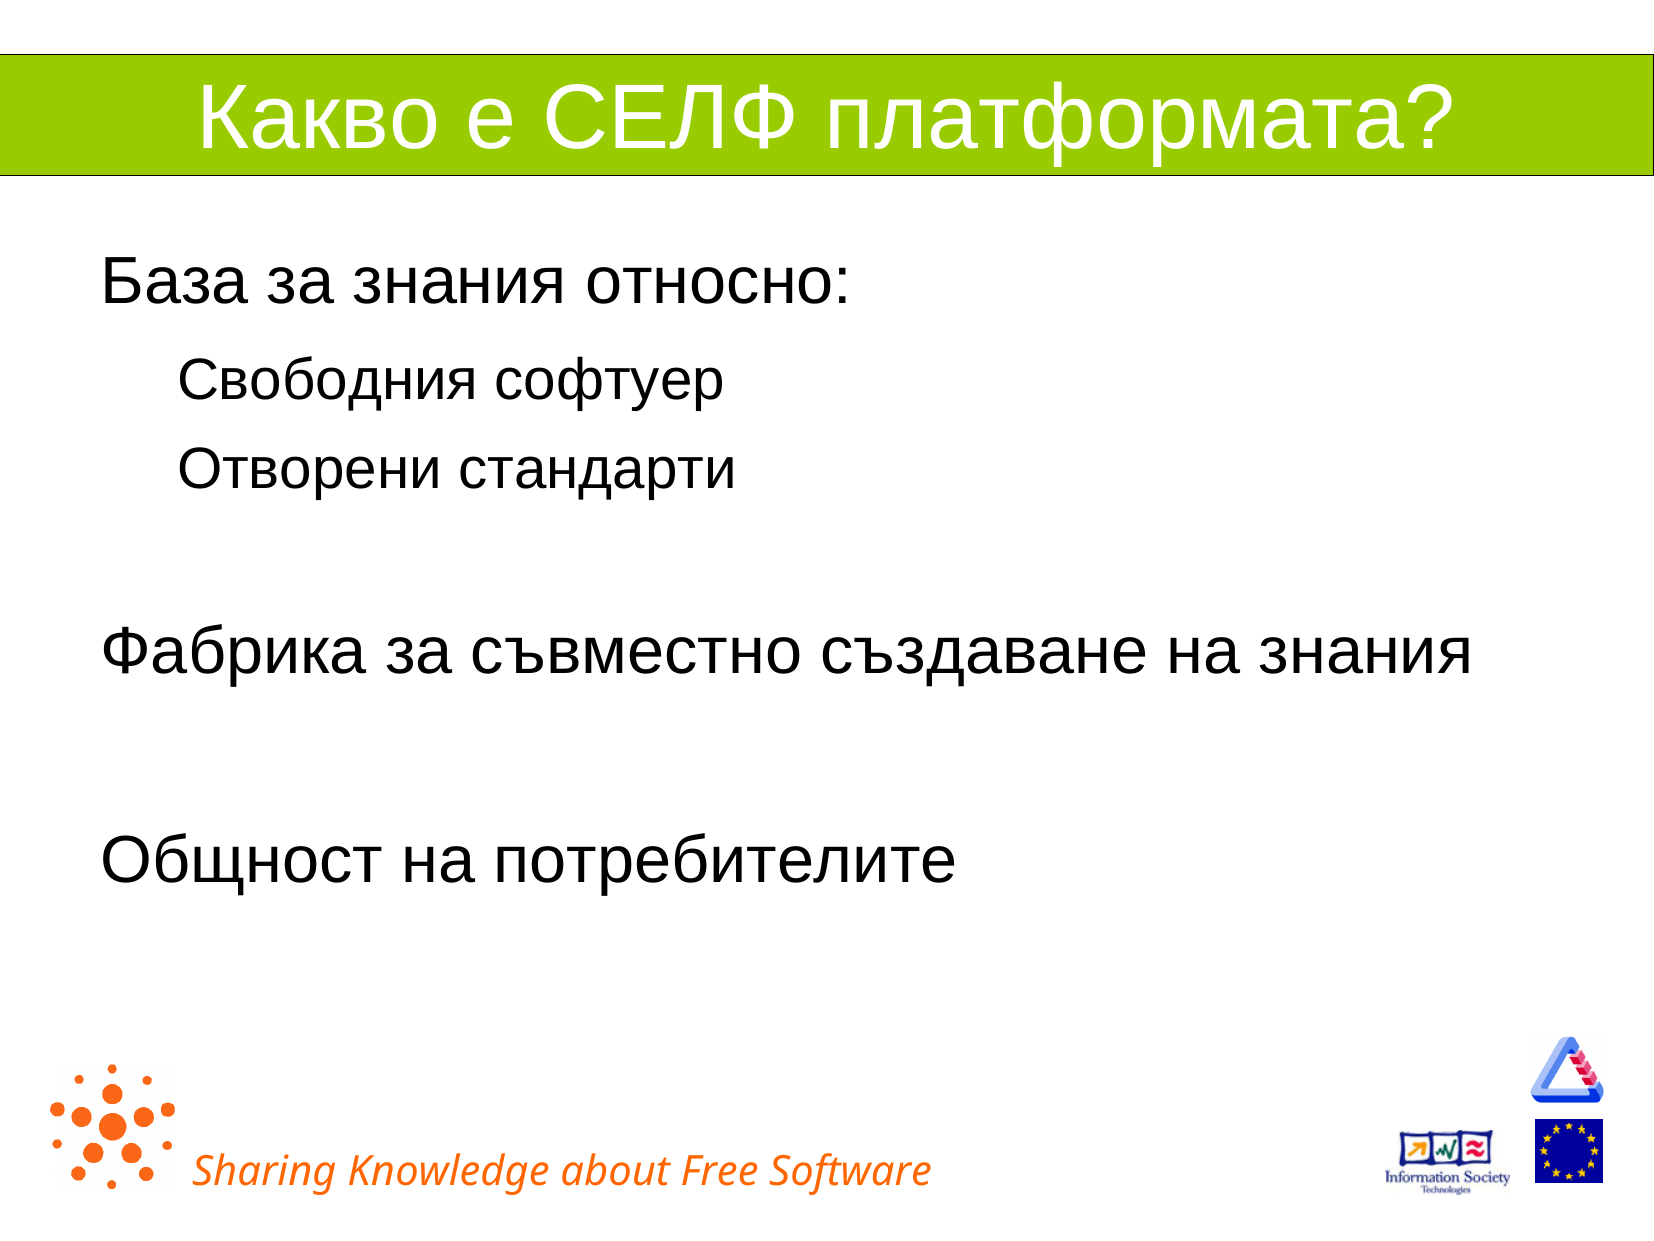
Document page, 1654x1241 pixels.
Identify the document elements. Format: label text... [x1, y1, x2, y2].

title Какво е СЕЛФ платформата? [82, 59, 1571, 174]
picture [1530, 1036, 1604, 1104]
picture [1385, 1130, 1510, 1195]
picture [50, 1064, 175, 1189]
list База за знания относно: Свободния софтуер Отворени стандарти Фабрика за съвместно създаване на знания Общност на потребителите [82, 242, 1571, 1062]
picture [1535, 1119, 1603, 1183]
